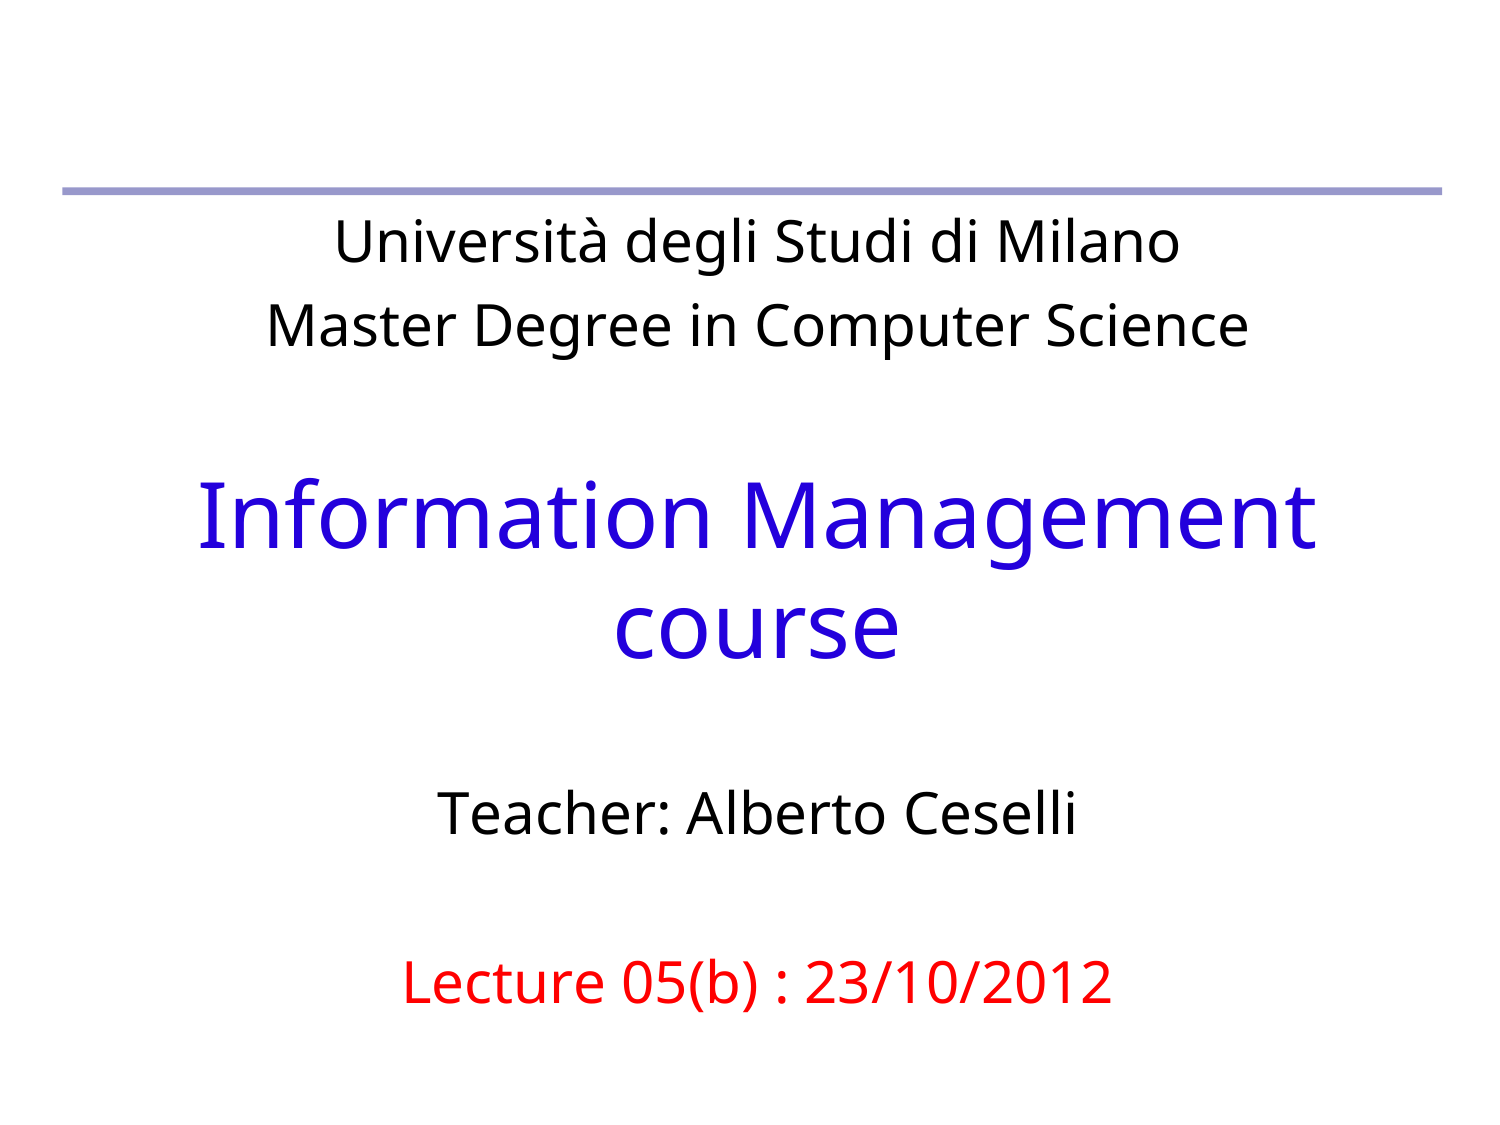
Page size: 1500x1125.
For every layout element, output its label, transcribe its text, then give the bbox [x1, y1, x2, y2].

subtitle Università degli Studi di Milano Master Degree in Computer Science Information Management course Teacher: Alberto Ceselli Lecture 05(b) : 23/10/2012 [124, 55, 1391, 1125]
